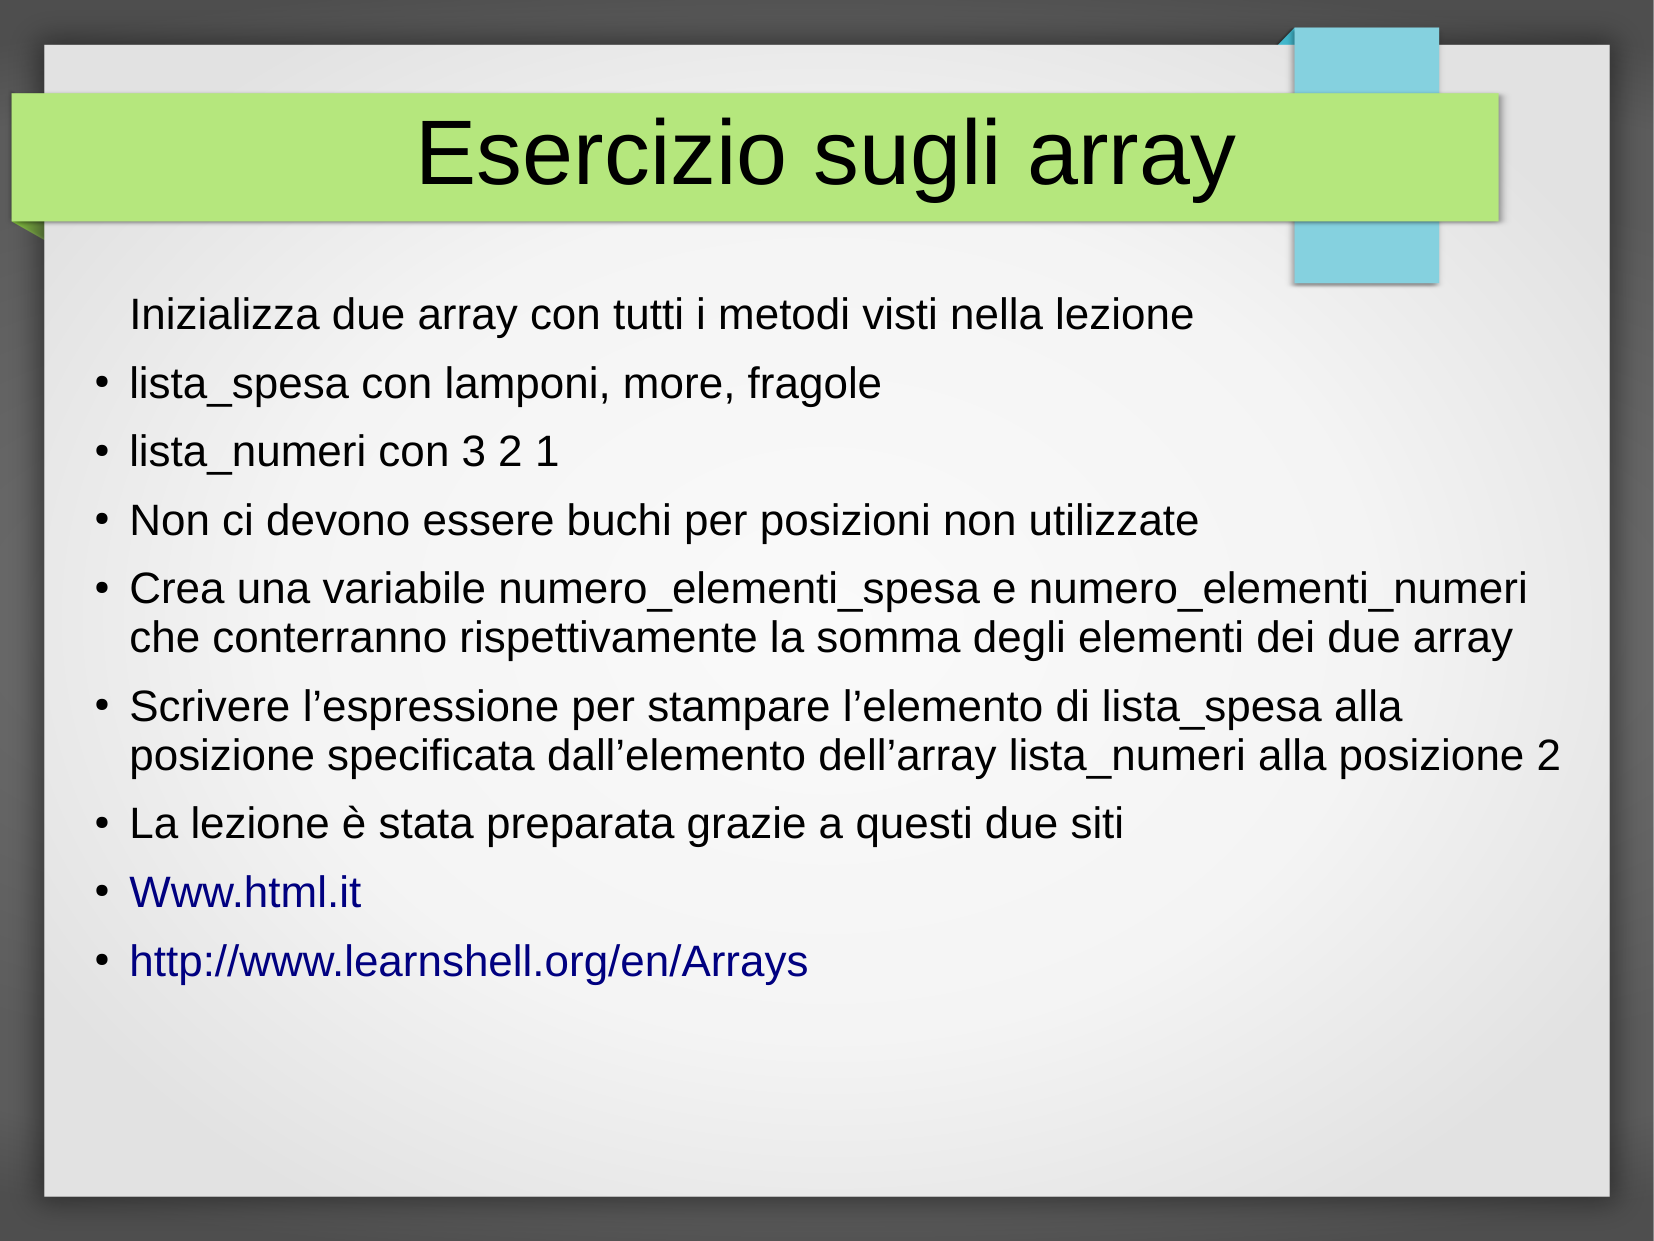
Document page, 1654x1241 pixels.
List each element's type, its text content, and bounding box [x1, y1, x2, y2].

title Esercizio sugli array [82, 49, 1571, 257]
picture [0, 0, 1654, 1241]
list Inizializza due array con tutti i metodi visti nella lezione lista_spesa con lamponi, more, fragole lista_numeri con 3 2 1 Non ci devono essere buchi per posizioni non utilizzate Crea una variabile numero_elementi_spesa e numero_elementi_numeri che conterranno rispettivamente la somma degli elementi dei due array Scrivere l’espressione per stampare l’elemento di lista_spesa alla posizione specificata dall’elemento dell’array lista_numeri alla posizione 2 La lezione è stata preparata grazie a questi due siti Www.html.it http://www.learnshell.org/en/Arrays [82, 290, 1571, 1010]
